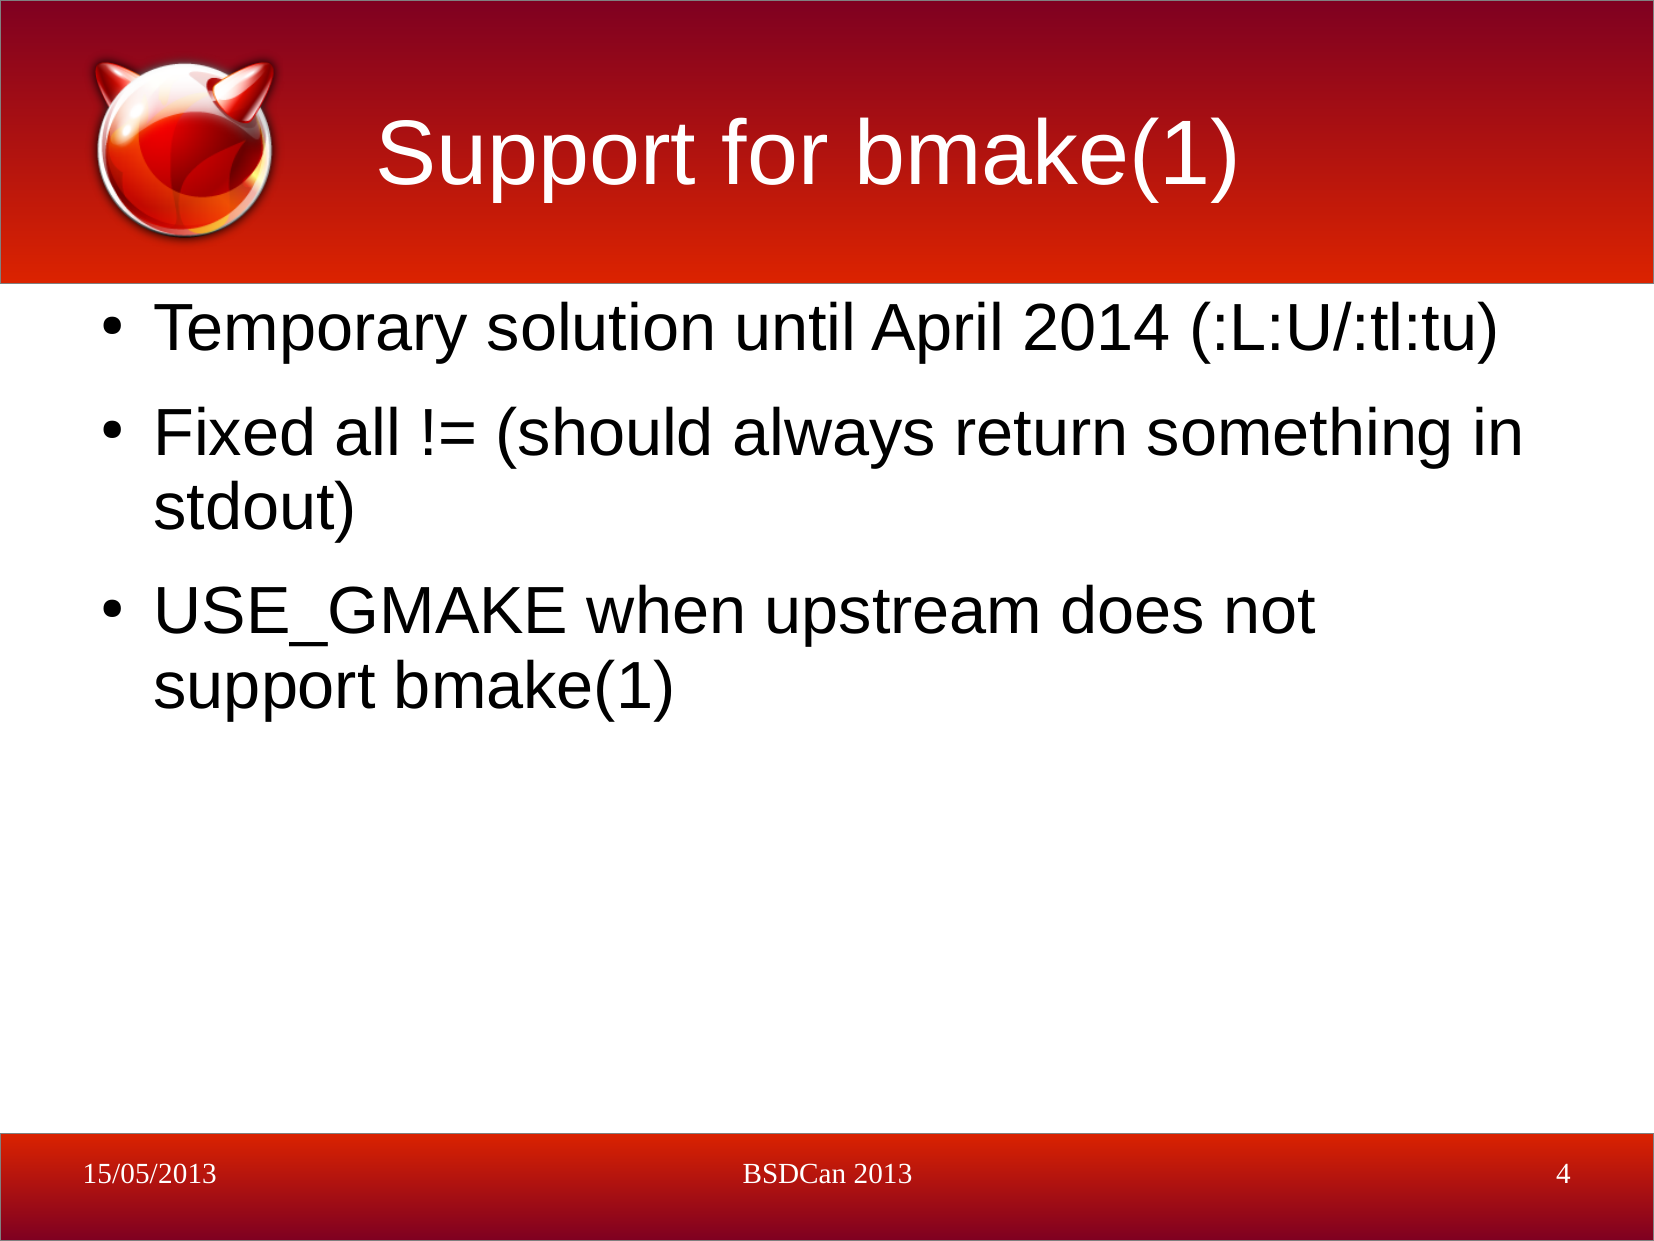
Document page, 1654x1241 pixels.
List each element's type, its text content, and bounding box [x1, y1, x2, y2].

list Temporary solution until April 2014 (:L:U/:tl:tu) Fixed all != (should always return something in stdout) USE_GMAKE when upstream does not support bmake(1) [82, 290, 1538, 1010]
title Support for bmake(1) [82, 49, 1536, 257]
